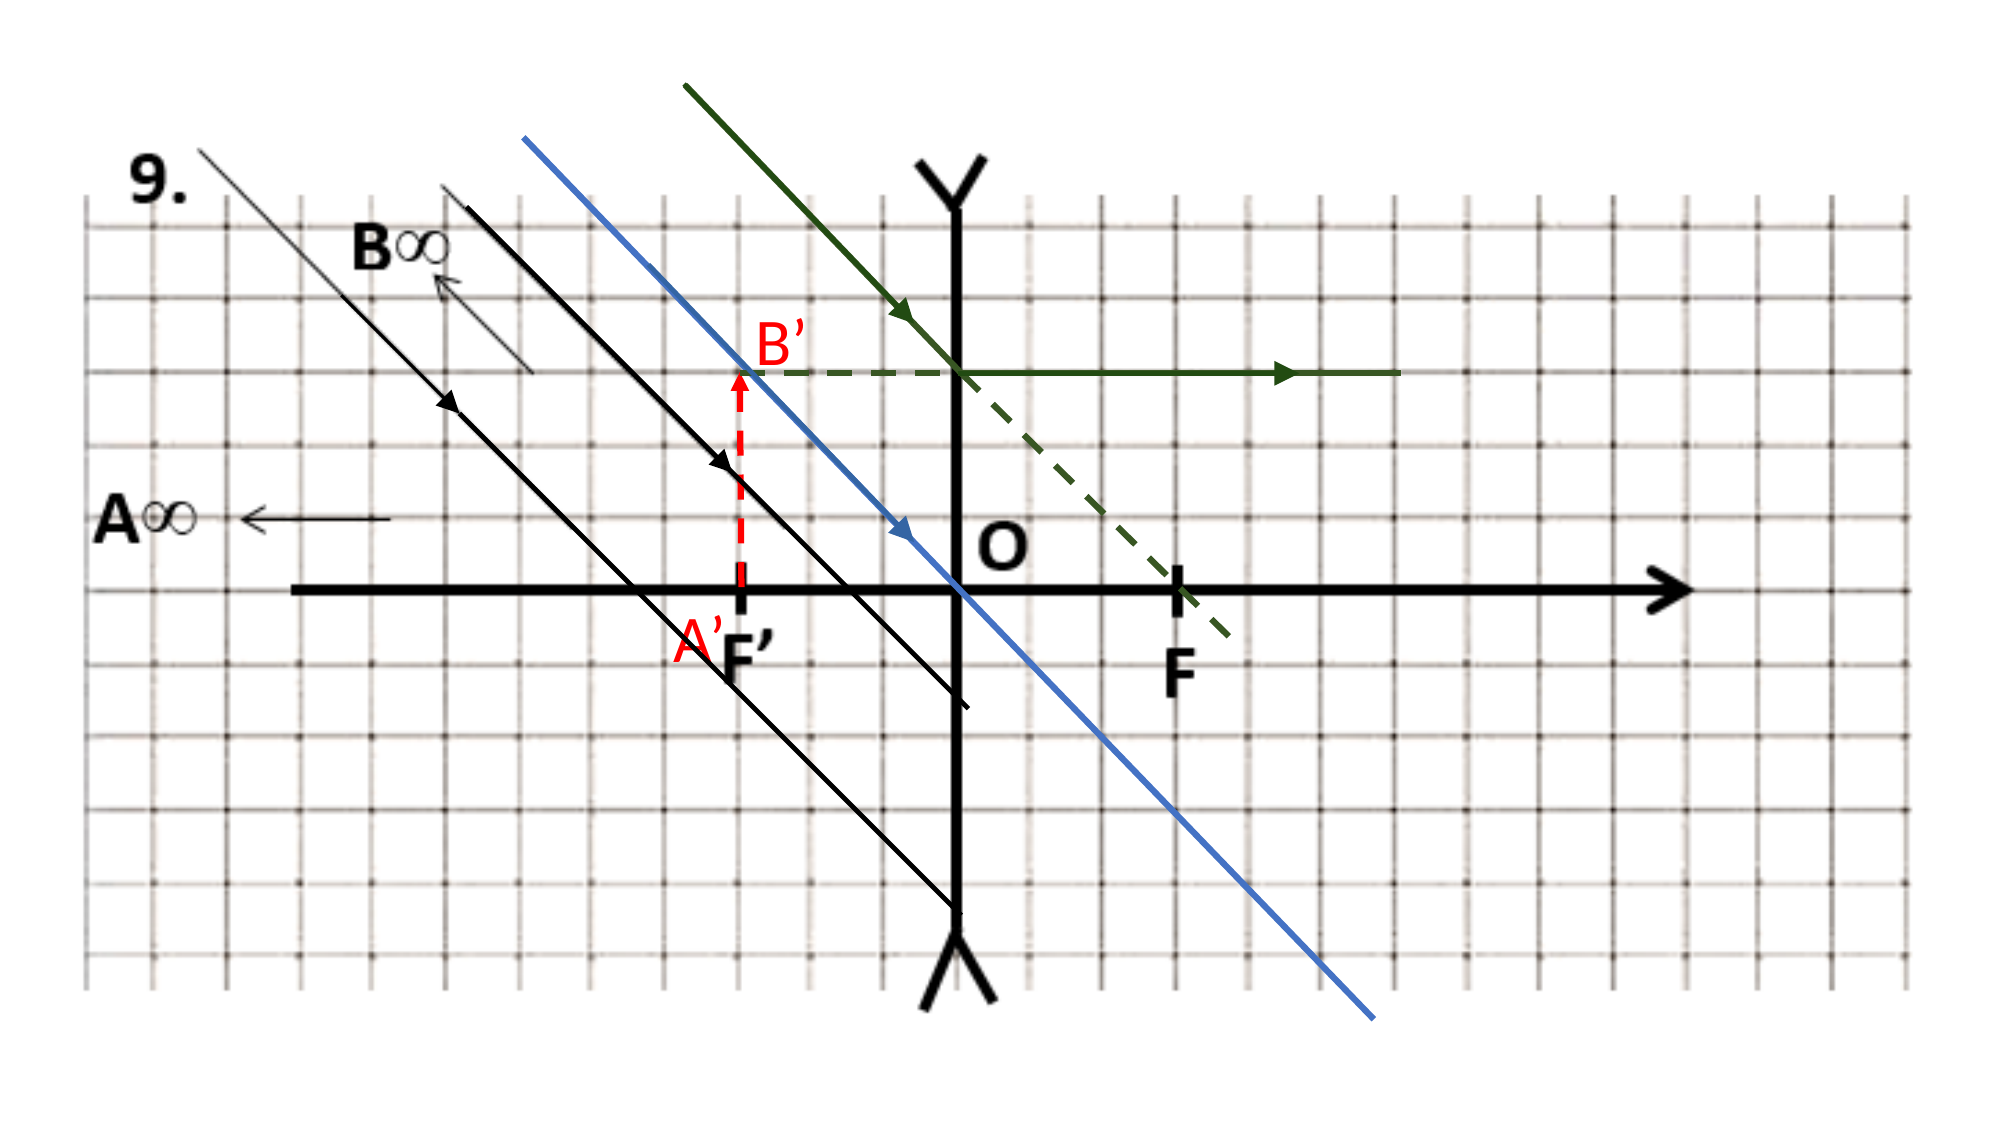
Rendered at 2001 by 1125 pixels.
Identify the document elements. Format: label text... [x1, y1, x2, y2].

text_box B’ [740, 291, 823, 387]
picture [59, 123, 1931, 1033]
text_box B’ [740, 376, 761, 387]
text_box A’ [658, 588, 741, 684]
text_box A’ [658, 617, 725, 684]
text_box A’ [688, 626, 699, 646]
